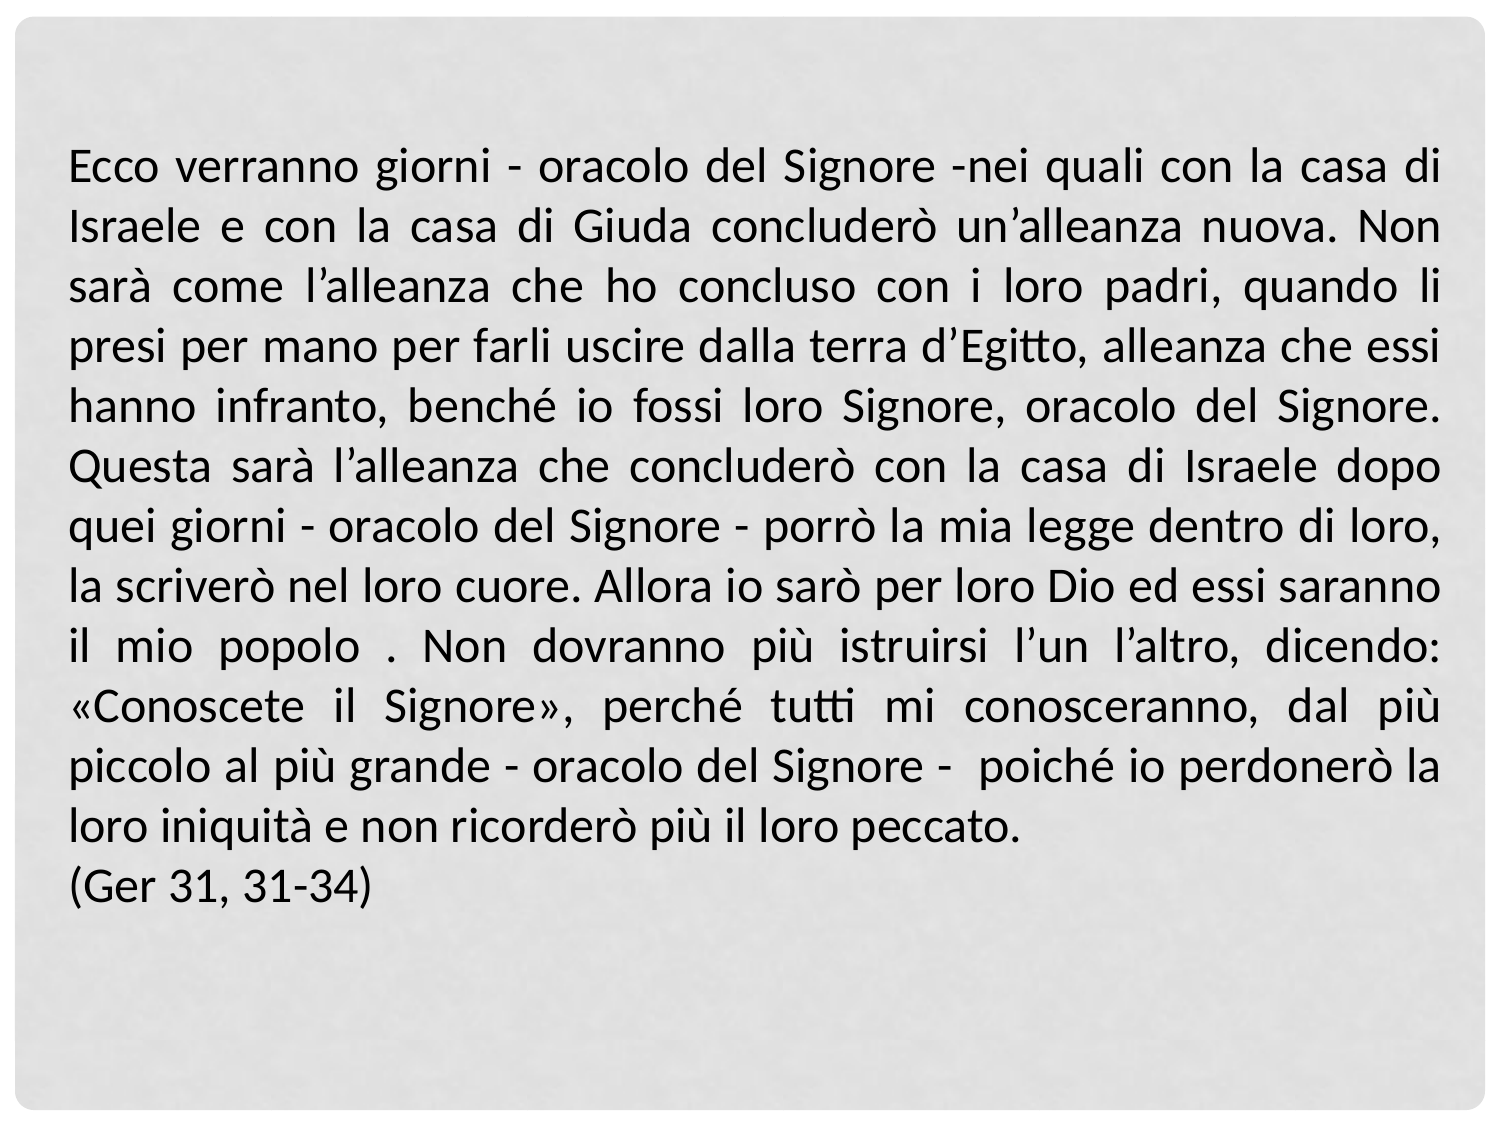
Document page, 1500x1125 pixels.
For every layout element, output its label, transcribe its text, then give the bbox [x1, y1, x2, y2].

text_box Ecco verranno giorni - oracolo del Signore -nei quali con la casa di Israele e con la casa di Giuda concluderò un’alleanza nuova. Non sarà come l’alleanza che ho concluso con i loro padri, quando li presi per mano per farli uscire dalla terra d’Egitto, alleanza che essi hanno infranto, benché io fossi loro Signore, oracolo del Signore. Questa sarà l’alleanza che concluderò con la casa di Israele dopo quei giorni - oracolo del Signore - porrò la mia legge dentro di loro, la scriverò nel loro cuore. Allora io sarò per loro Dio ed essi saranno il mio popolo . Non dovranno più istruirsi l’un l’altro, dicendo: «Conoscete il Signore», perché tutti mi conosceranno, dal più piccolo al più grande - oracolo del Signore - poiché io perdonerò la loro iniquità e non ricorderò più il loro peccato. (Ger 31, 31-34) [53, 125, 1459, 929]
